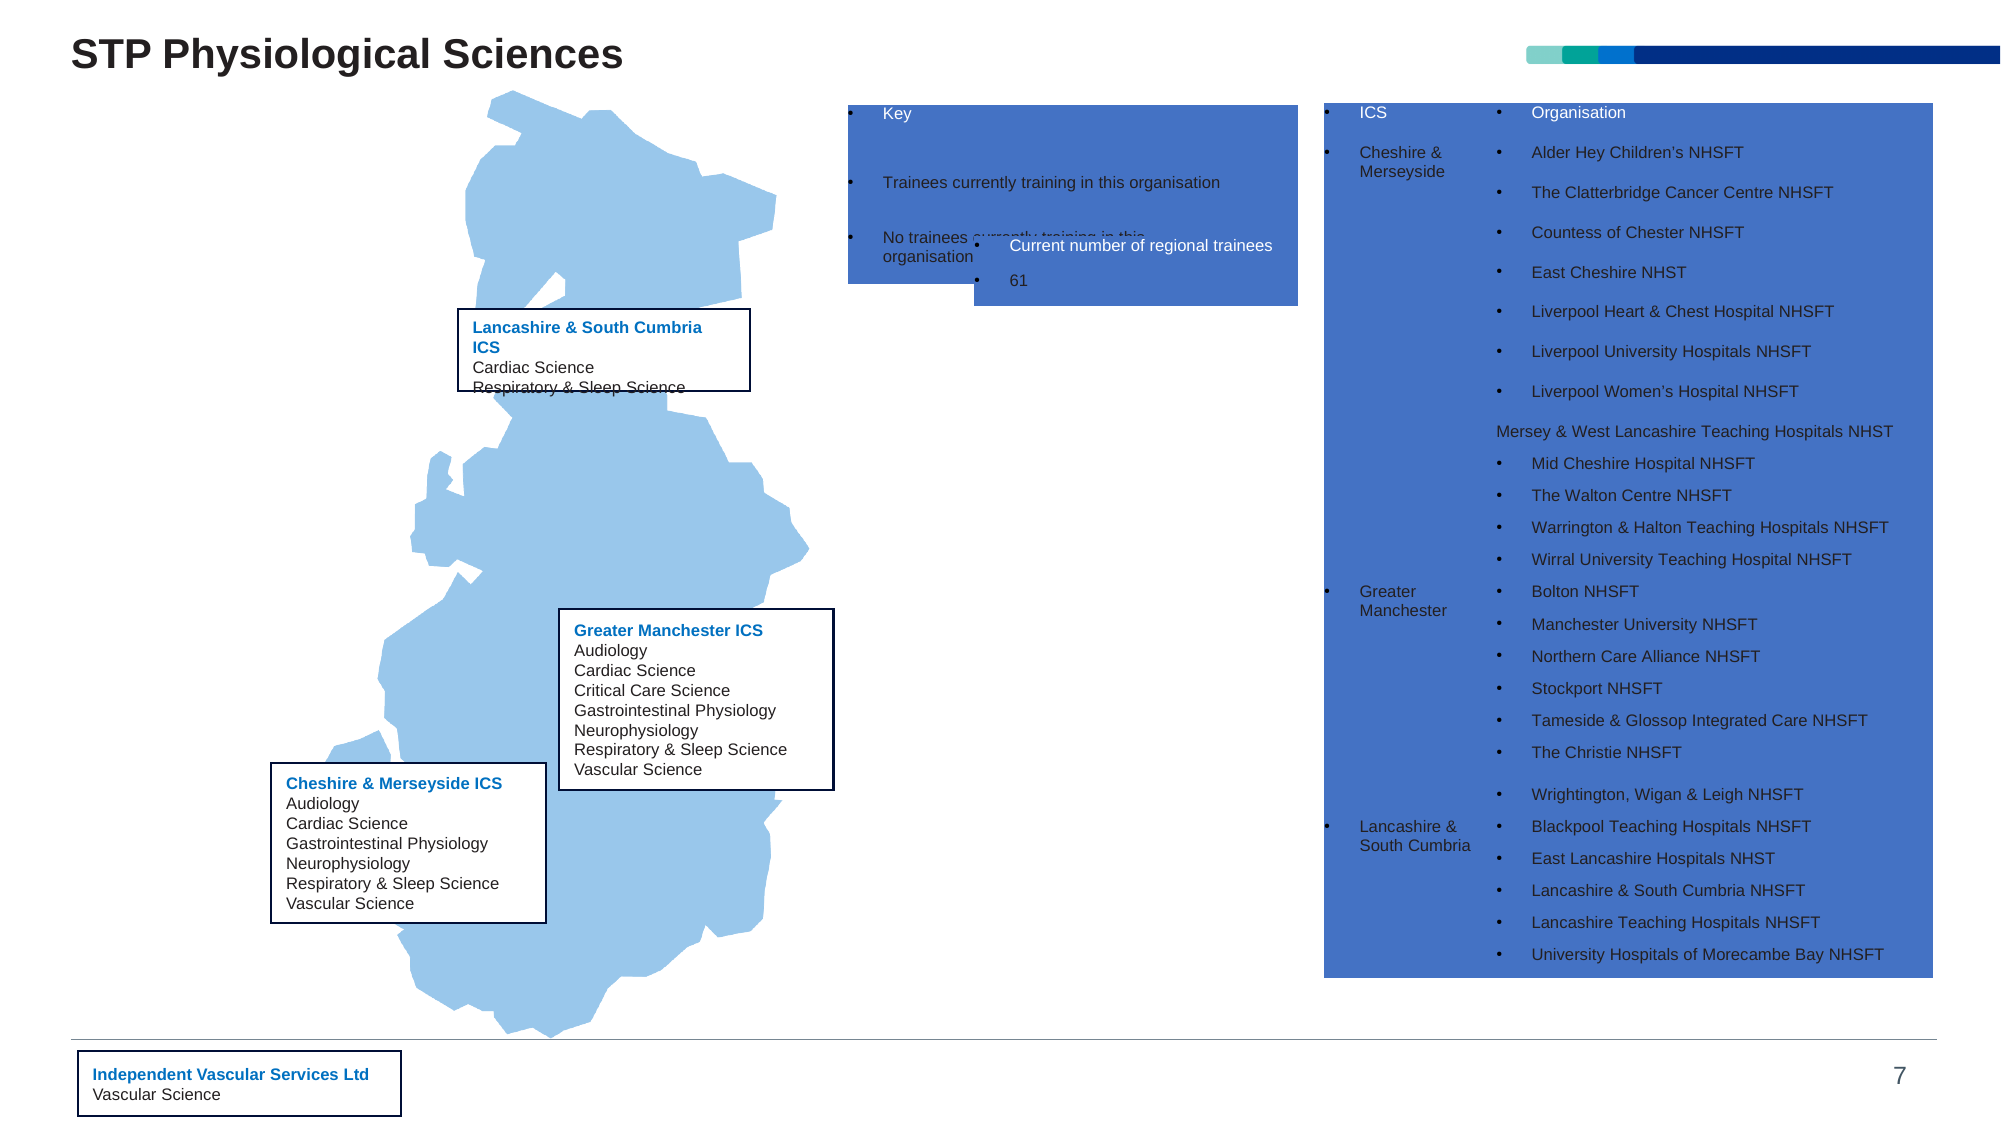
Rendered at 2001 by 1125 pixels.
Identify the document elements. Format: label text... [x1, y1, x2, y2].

table_cell 61 [974, 271, 1298, 306]
table_cell Liverpool Women’s Hospital NHSFT [1496, 383, 1933, 422]
table_cell Northern Care Alliance NHSFT [1496, 647, 1933, 679]
table_cell Wrightington, Wigan & Leigh NHSFT [1496, 785, 1933, 817]
table_cell Countess of Chester NHSFT [1496, 223, 1933, 263]
table_cell Wirral University Teaching Hospital NHSFT [1496, 551, 1933, 583]
table_header Organisation [1496, 103, 1933, 143]
text_box Lancashire & South Cumbria ICS Cardiac Science Respiratory & Sleep Science [458, 309, 750, 391]
table_header ICS [1324, 103, 1496, 143]
table_cell Liverpool Heart & Chest Hospital NHSFT [1496, 303, 1933, 343]
text_box Independent Vascular Services Ltd Vascular Science [78, 1051, 401, 1116]
table_header Key [848, 105, 1241, 173]
table_cell Manchester University NHSFT [1496, 615, 1933, 647]
table_header Current number of regional trainees [974, 236, 1298, 271]
table_cell Tameside & Glossop Integrated Care NHSFT [1496, 711, 1933, 743]
table_cell Mersey & West Lancashire Teaching Hospitals NHST [1496, 422, 1933, 454]
table_cell Bolton NHSFT [1496, 583, 1933, 615]
table_cell Blackpool Teaching Hospitals NHSFT [1496, 817, 1933, 849]
table_cell The Christie NHSFT [1496, 743, 1933, 785]
table_cell Greater Manchester [1324, 583, 1496, 817]
picture [303, 79, 848, 1053]
table_cell [1241, 228, 1298, 236]
text_box Cheshire & Merseyside ICS Audiology Cardiac Science Gastrointestinal Physiology Neurophysiology Respiratory & Sleep Science Vascular Science [271, 763, 546, 923]
table_cell Stockport NHSFT [1496, 679, 1933, 711]
text_box Greater Manchester ICS Audiology Cardiac Science Critical Care Science Gastrointestinal Physiology Neurophysiology Respiratory & Sleep Science Vascular Science [559, 609, 834, 790]
table_cell Lancashire & South Cumbria NHSFT [1496, 881, 1933, 914]
table_cell Mid Cheshire Hospital NHSFT [1496, 454, 1933, 486]
table_cell East Lancashire Hospitals NHST [1496, 849, 1933, 881]
table_header [1241, 105, 1298, 173]
table_cell The Walton Centre NHSFT [1496, 486, 1933, 519]
table_cell Liverpool University Hospitals NHSFT [1496, 343, 1933, 383]
table_cell Cheshire & Merseyside [1324, 143, 1496, 583]
table_cell East Cheshire NHST [1496, 263, 1933, 303]
table_cell Trainees currently training in this organisation [848, 173, 1241, 228]
table_cell No trainees currently training in this organisation [848, 228, 1241, 284]
table_cell [1241, 173, 1298, 228]
table_cell The Clatterbridge Cancer Centre NHSFT [1496, 183, 1933, 223]
table_cell Lancashire Teaching Hospitals NHSFT [1496, 914, 1933, 946]
title STP Physiological Sciences [70, 32, 1513, 79]
table_cell University Hospitals of Morecambe Bay NHSFT [1496, 946, 1933, 978]
table_cell Lancashire & South Cumbria [1324, 817, 1496, 978]
table_cell Alder Hey Children’s NHSFT [1496, 143, 1933, 183]
table_cell Warrington & Halton Teaching Hospitals NHSFT [1496, 519, 1933, 551]
